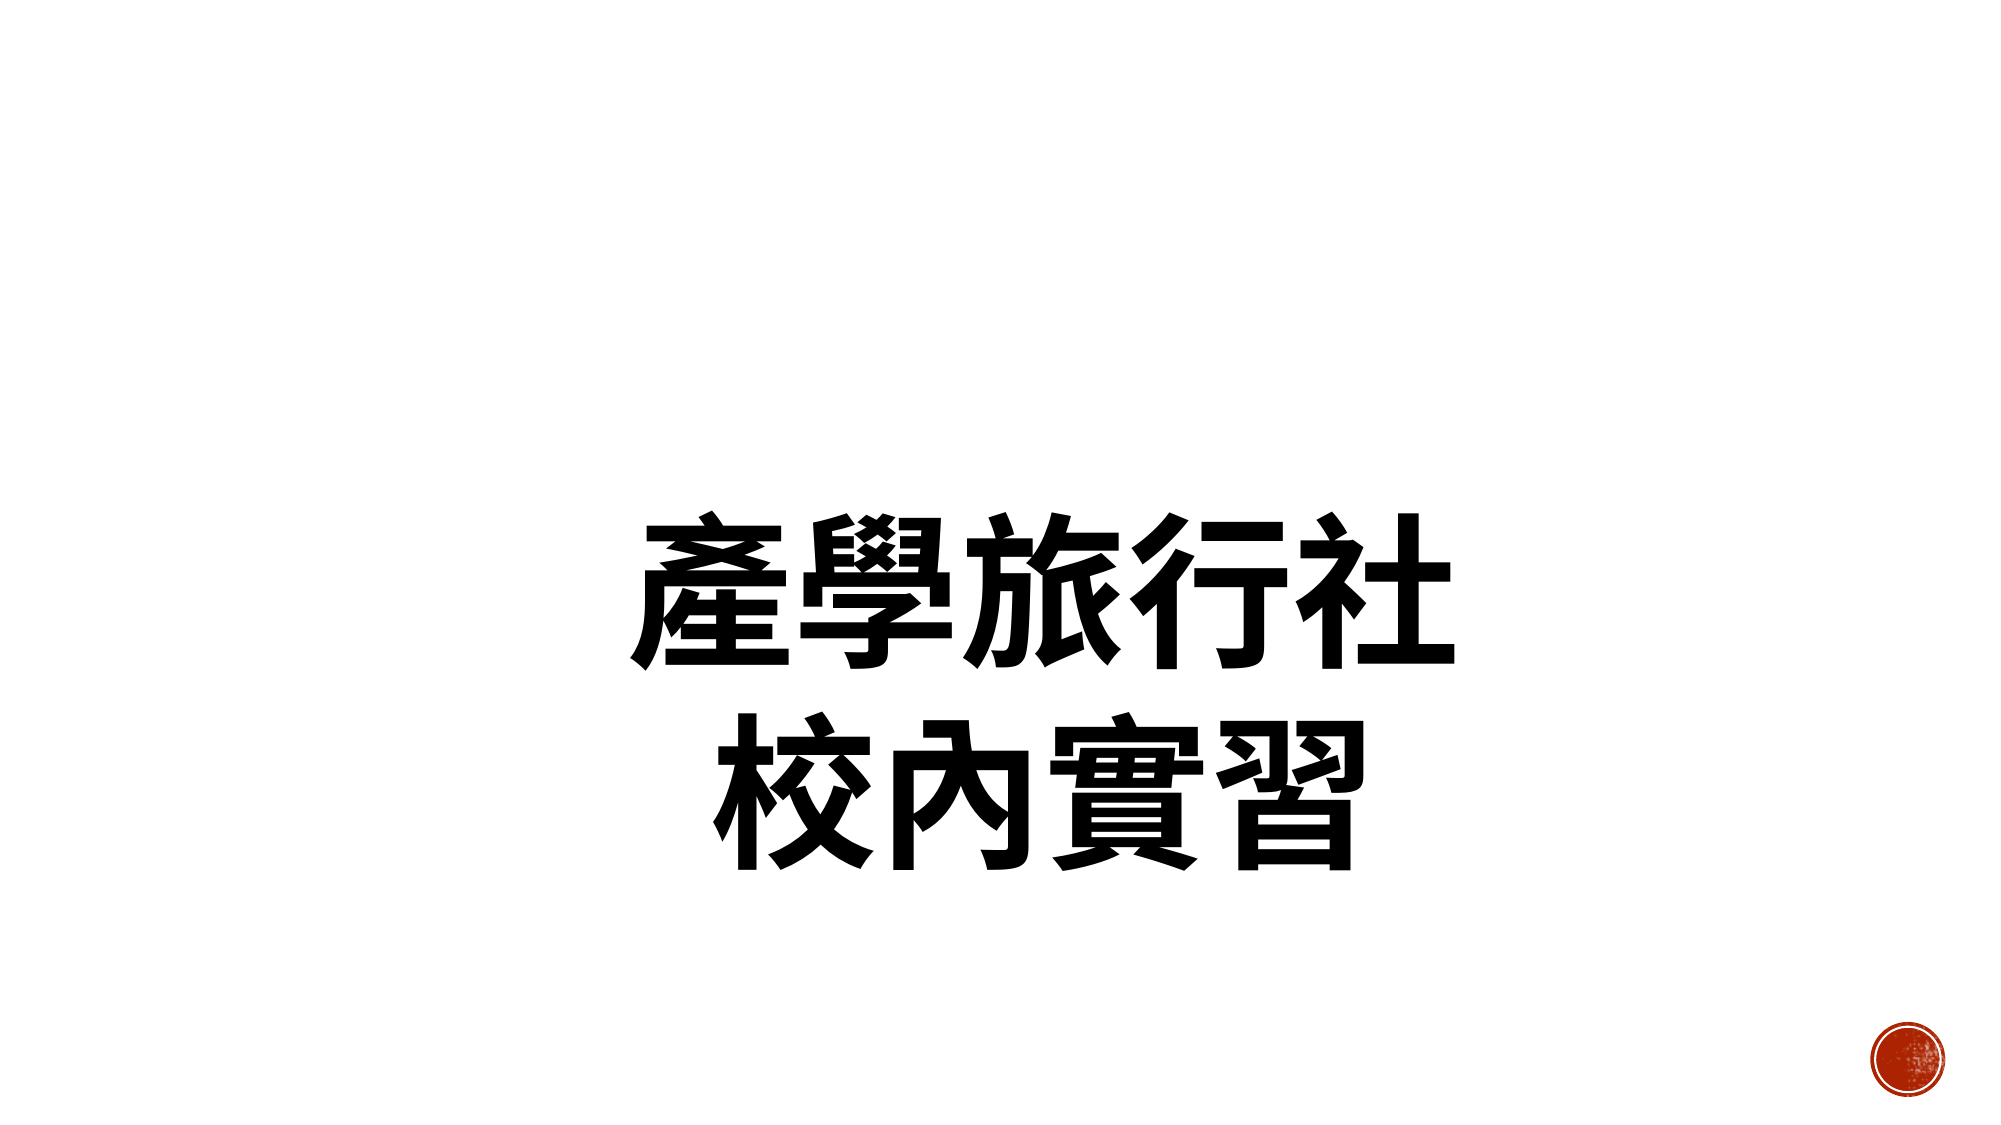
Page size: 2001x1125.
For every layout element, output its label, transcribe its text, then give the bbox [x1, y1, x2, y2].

text_box [0, 407, 2000, 931]
text_box 產學旅行社 校內實習 [350, 480, 1738, 900]
